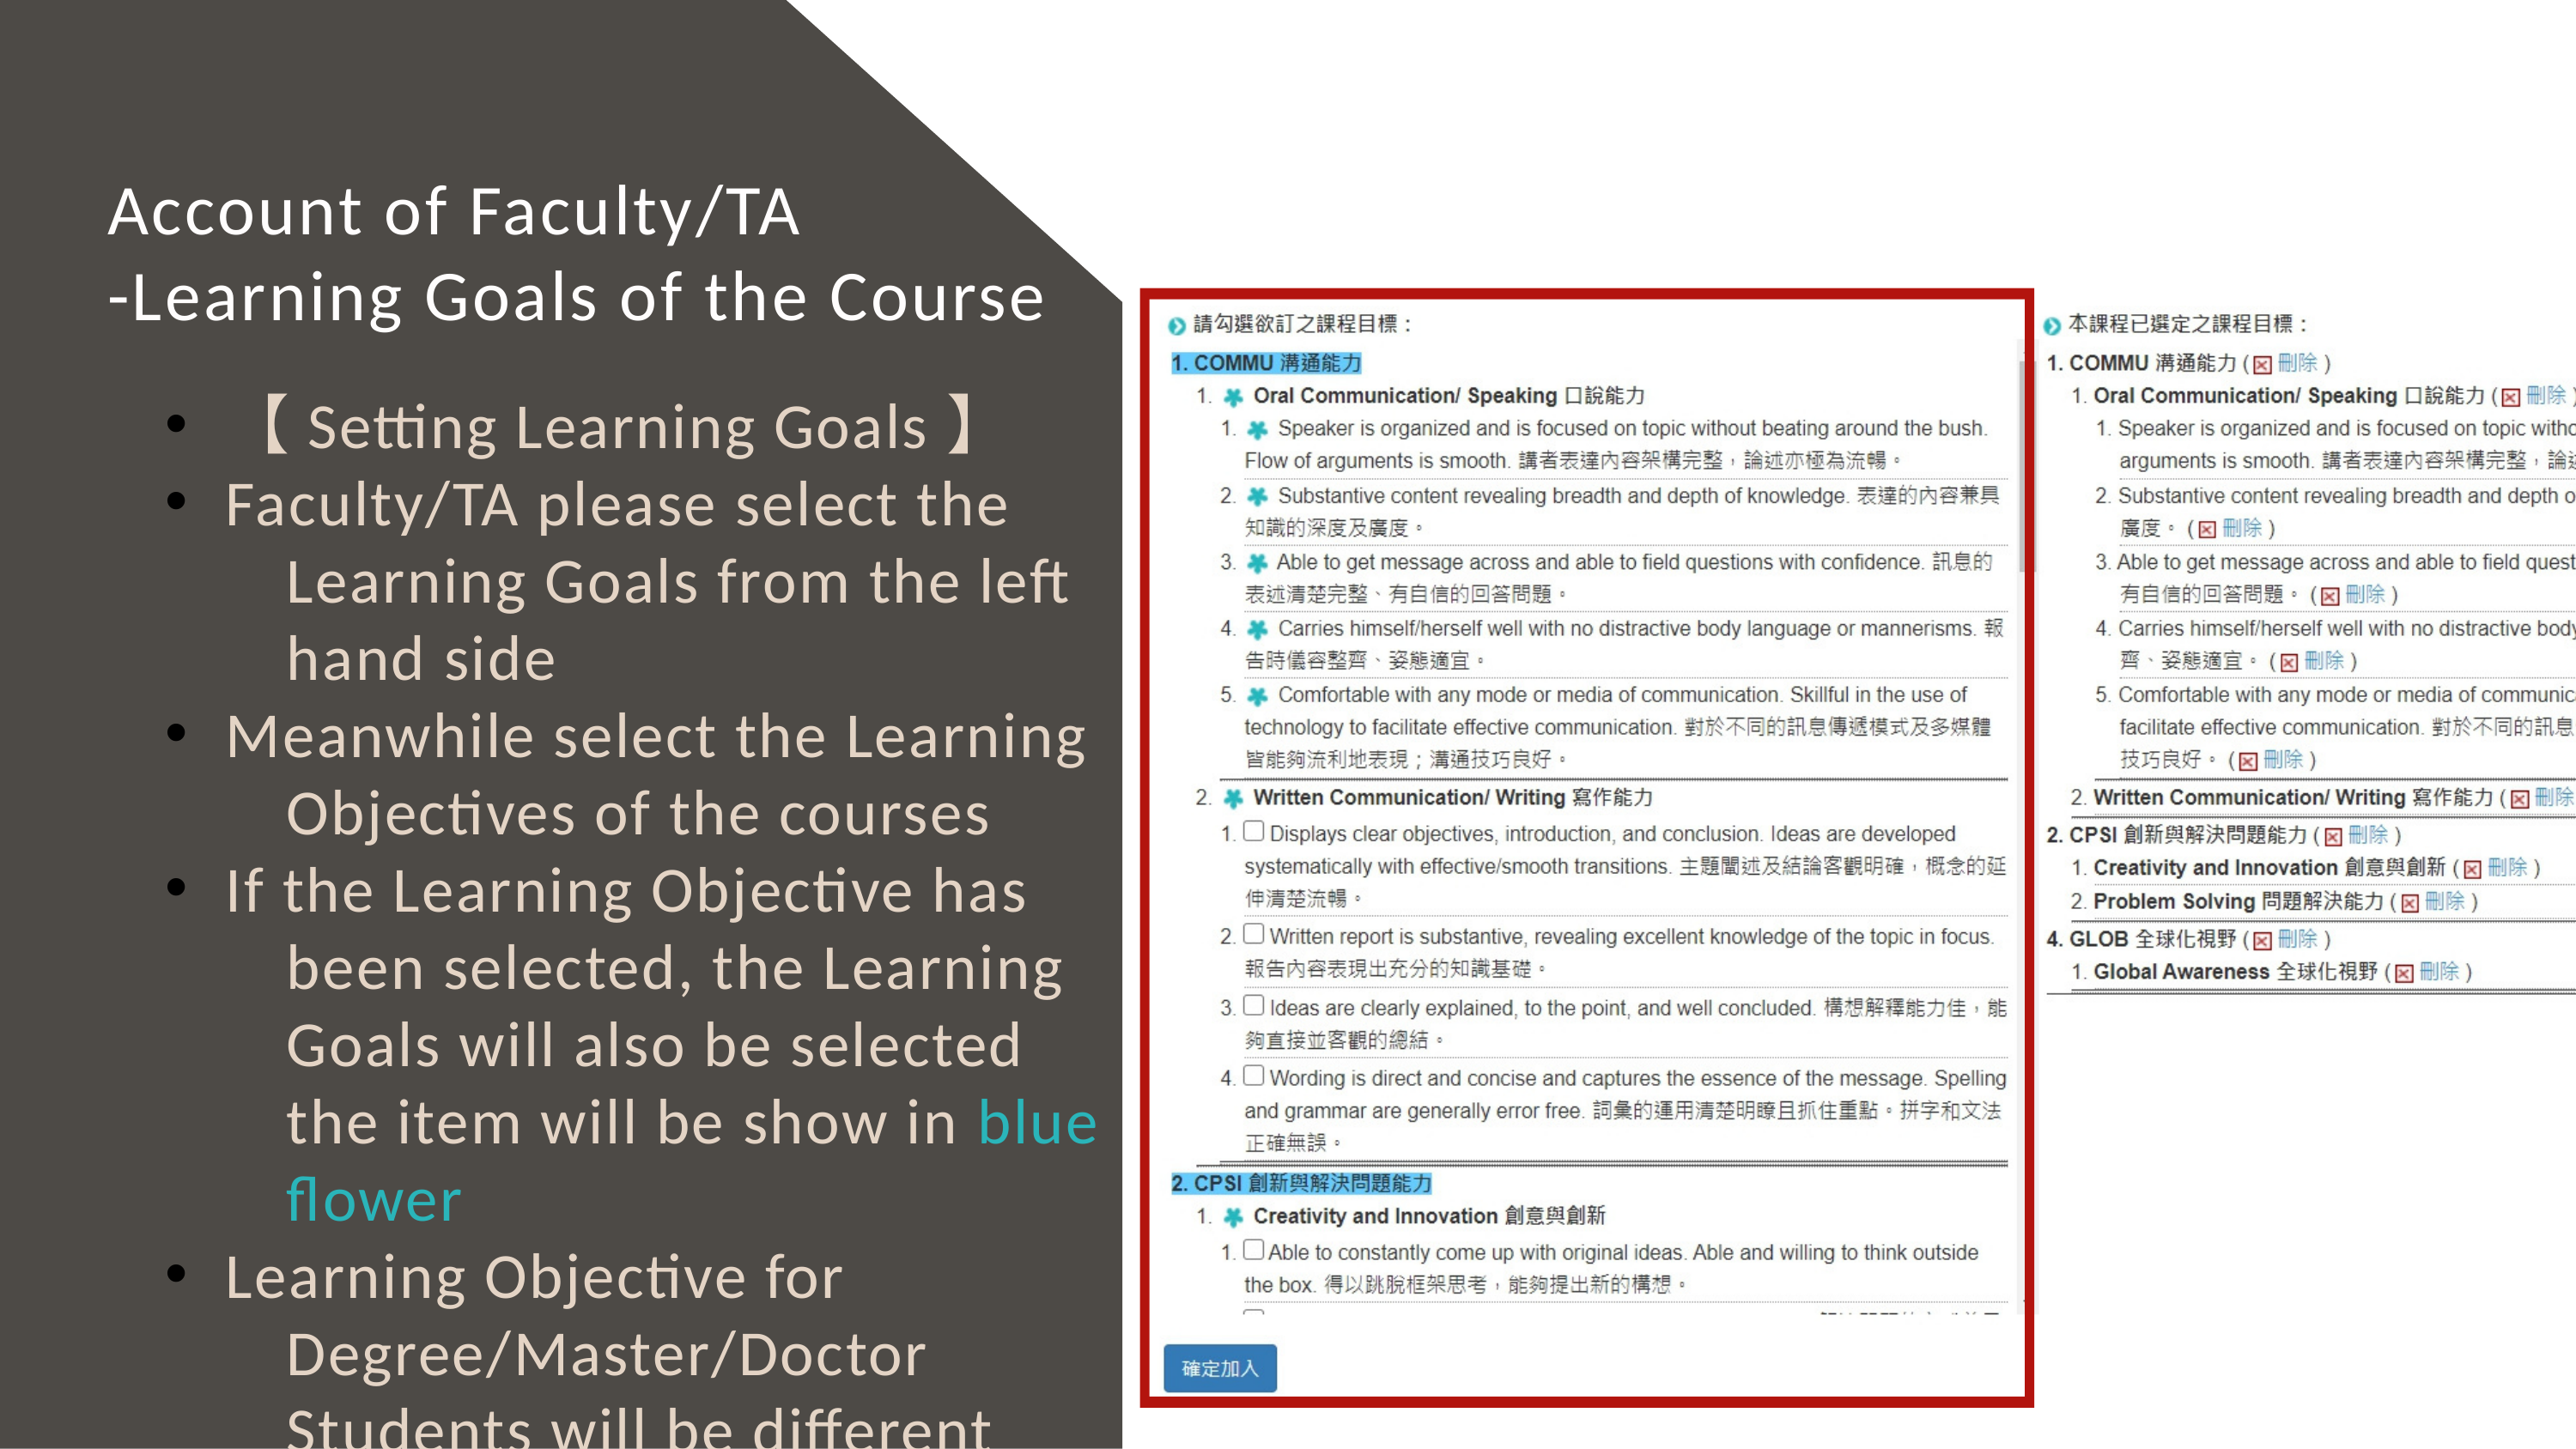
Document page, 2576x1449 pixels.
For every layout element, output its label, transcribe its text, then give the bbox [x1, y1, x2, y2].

text_box [760, 1426, 776, 1448]
text_box [676, 1426, 691, 1448]
text_box [945, 1426, 959, 1449]
text_box [458, 1426, 471, 1449]
text_box [567, 1429, 580, 1449]
text_box [1139, 288, 2035, 1408]
text_box [816, 1427, 828, 1449]
text_box [709, 1425, 726, 1434]
text_box 【Setting Learning Goals】 Faculty/TA please select the Learning Goals from the left hand side Meanwhile select the Learning Objectives of the courses If the Learning Objective has been selected, the Learning Goals will also be selected the item will be show in blue flower Learning Objective for Degree/Master/Doctor Students will be different [43, 384, 1106, 1398]
picture [2035, 306, 2576, 1404]
text_box [386, 1426, 402, 1448]
picture [1150, 306, 2025, 1396]
text_box [0, 0, 1123, 1449]
text_box Account of Faculty/TA -Learning Goals of the Course [107, 162, 1075, 336]
text_box [421, 1425, 438, 1434]
text_box [851, 1425, 868, 1434]
text_box [908, 1425, 926, 1434]
